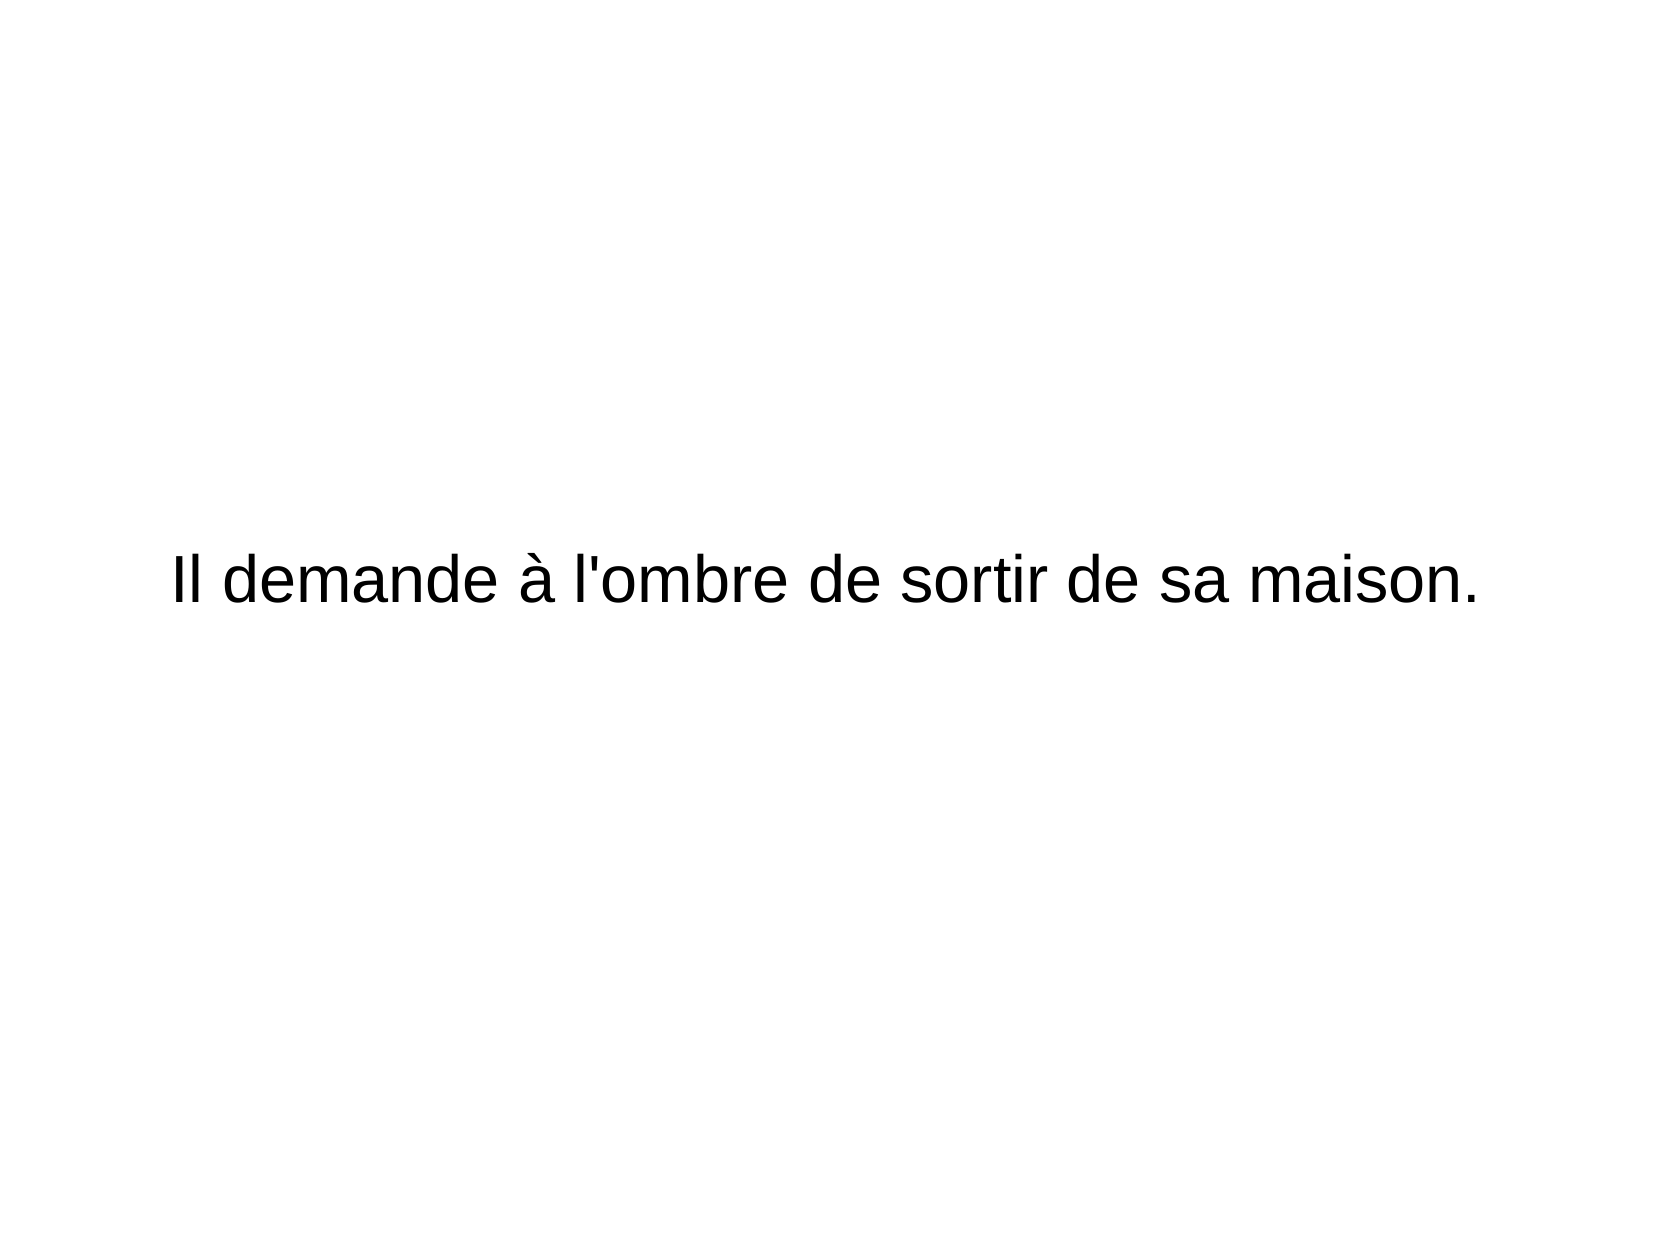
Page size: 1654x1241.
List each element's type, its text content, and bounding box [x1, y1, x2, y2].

subtitle Il demande à l'ombre de sortir de sa maison. [82, 56, 1571, 1102]
